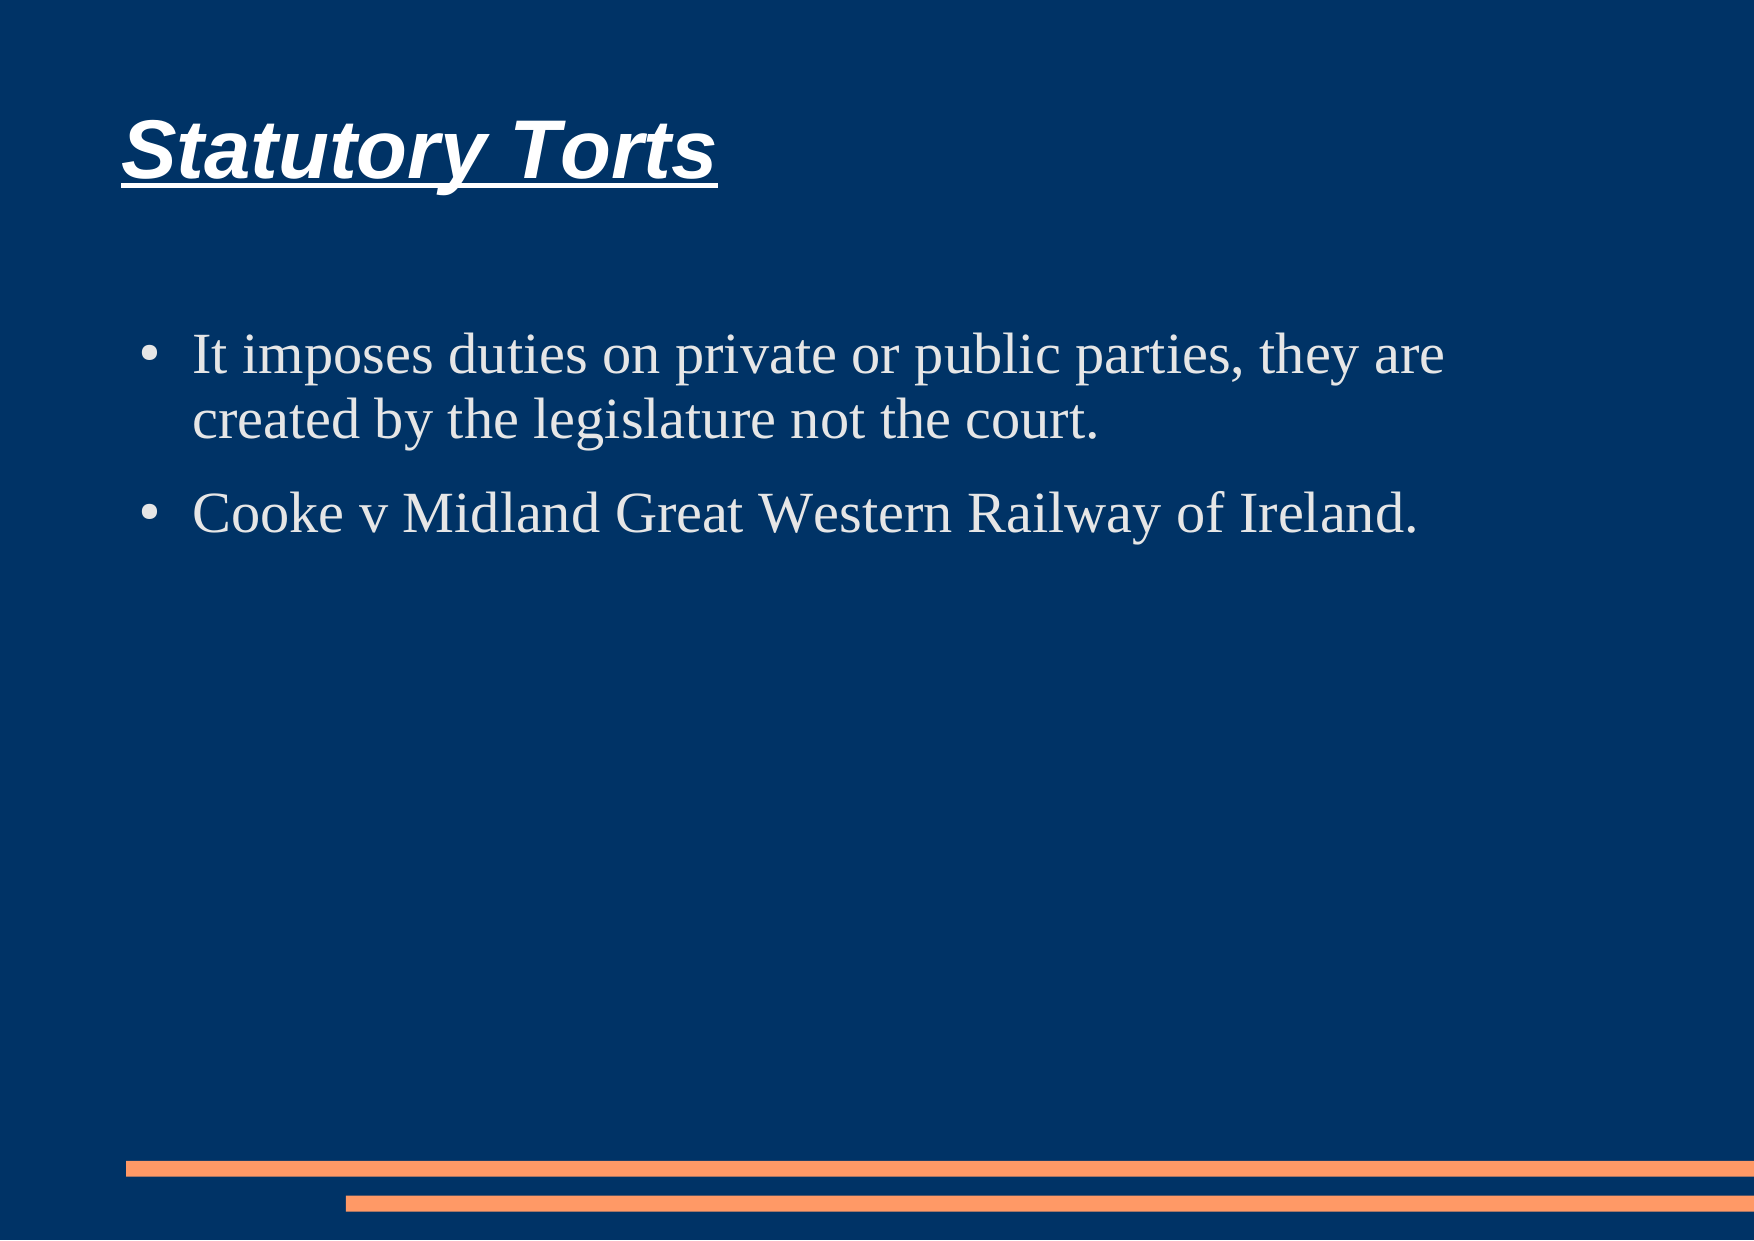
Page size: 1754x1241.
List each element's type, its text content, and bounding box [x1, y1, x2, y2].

list It imposes duties on private or public parties, they are created by the legislature not the court. Cooke v Midland Great Western Railway of Ireland. [121, 322, 1561, 1118]
title Statutory Torts [121, 53, 1534, 246]
